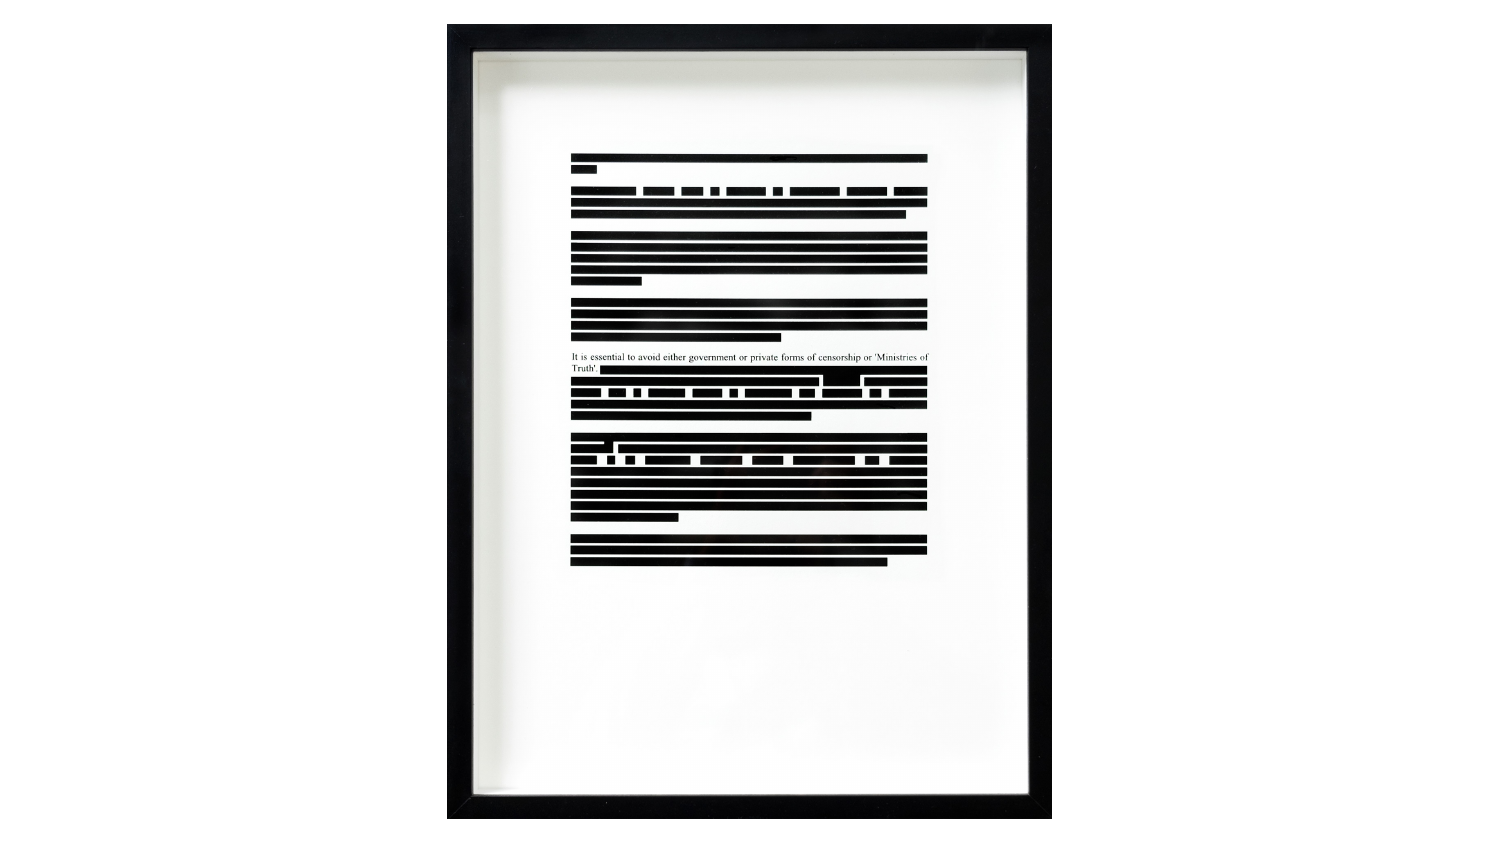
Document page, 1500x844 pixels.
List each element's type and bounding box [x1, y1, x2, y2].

picture [447, 24, 1052, 819]
